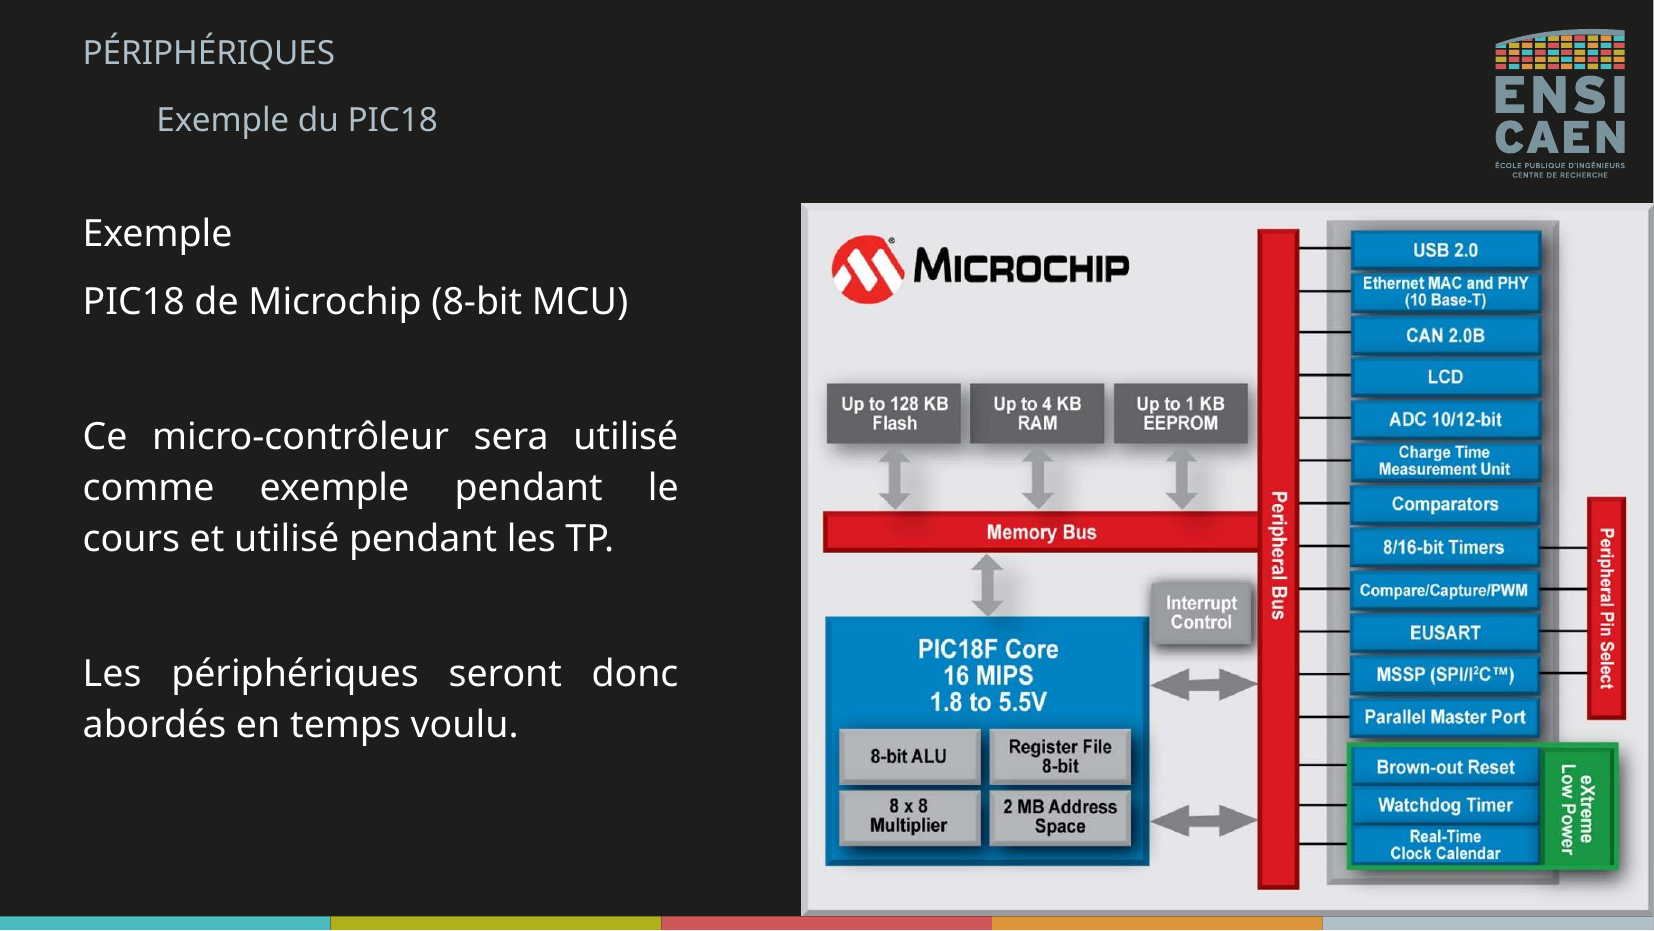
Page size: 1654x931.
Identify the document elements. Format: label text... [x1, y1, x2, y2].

title PÉRIPHÉRIQUES Exemple du PIC18 [82, 0, 1467, 148]
picture [801, 203, 1654, 916]
list Exemple PIC18 de Microchip (8-bit MCU) Ce micro-contrôleur sera utilisé comme exemple pendant le cours et utilisé pendant les TP. Les périphériques seront donc abordés en temps voulu. [82, 206, 680, 916]
